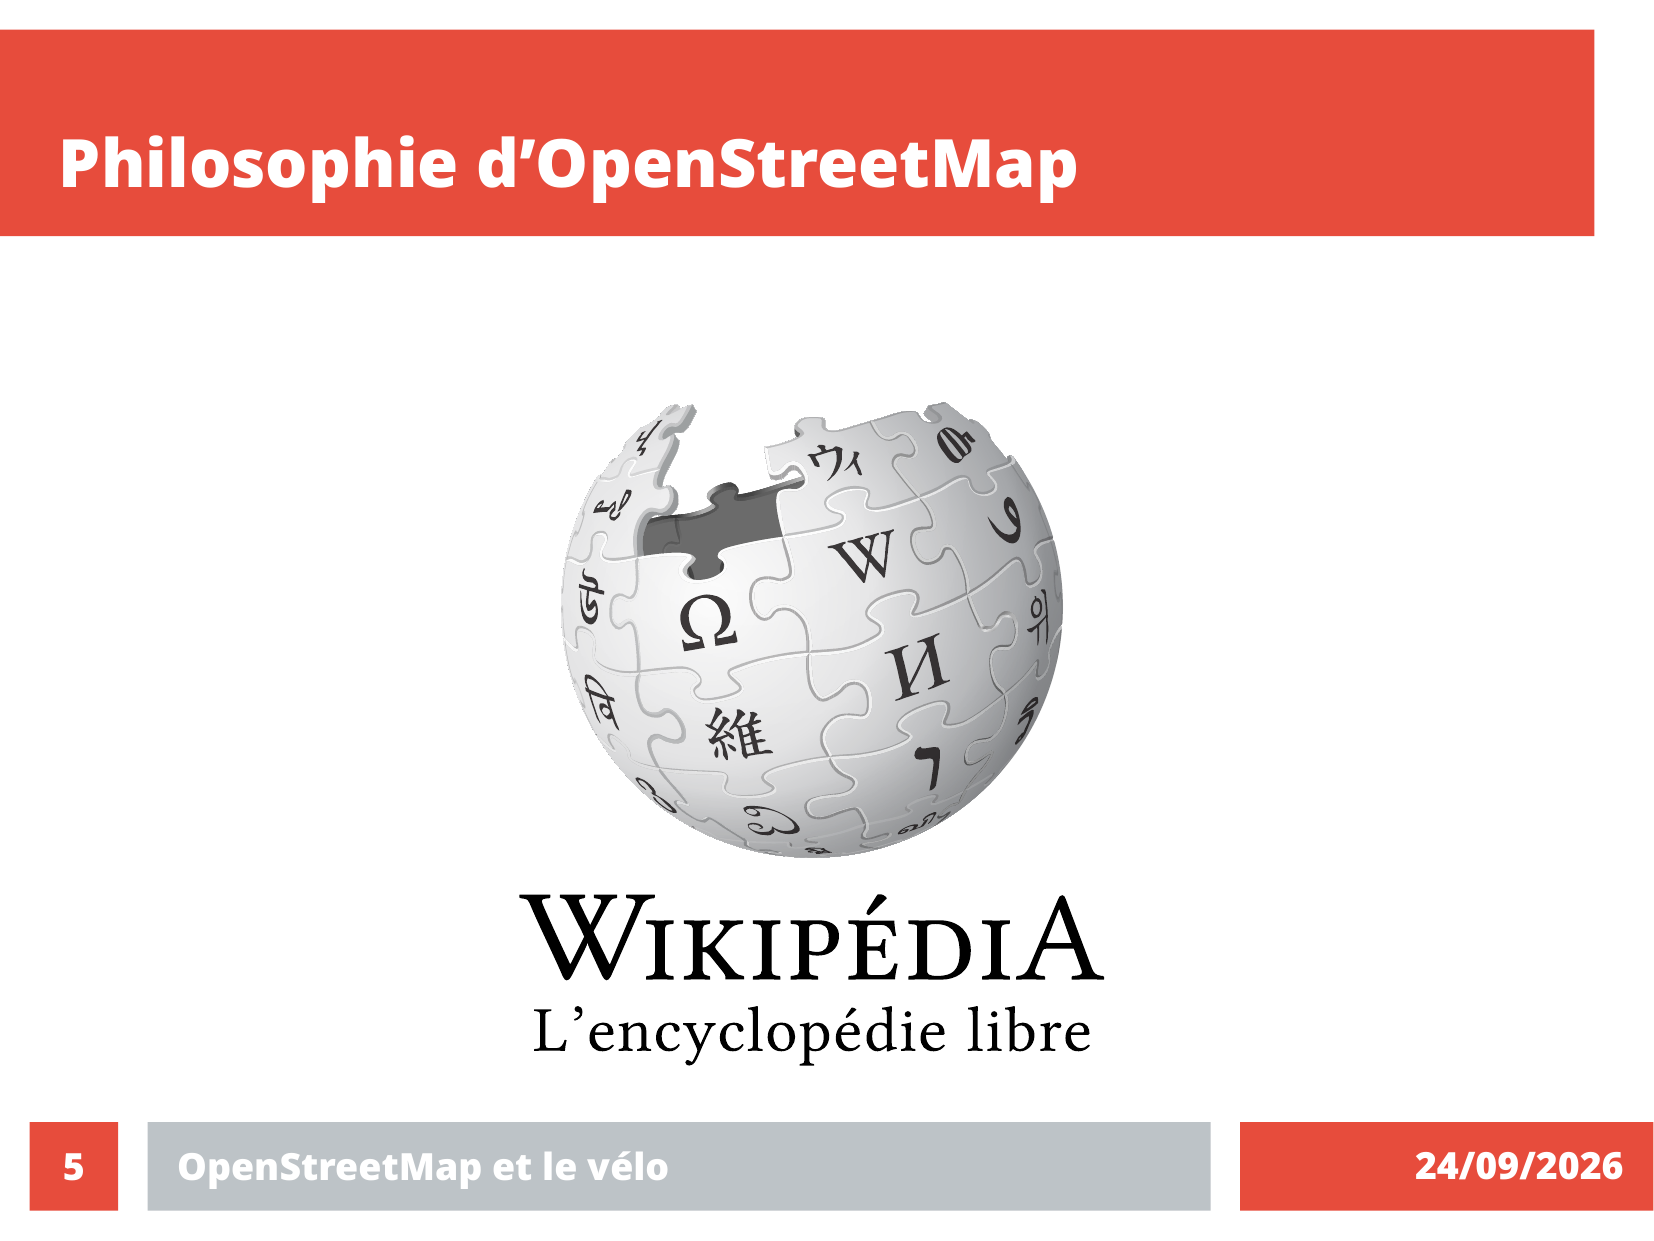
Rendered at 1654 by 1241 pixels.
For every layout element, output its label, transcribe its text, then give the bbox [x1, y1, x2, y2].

picture [477, 324, 1147, 1093]
title Philosophie d’OpenStreetMap [59, 59, 1595, 207]
